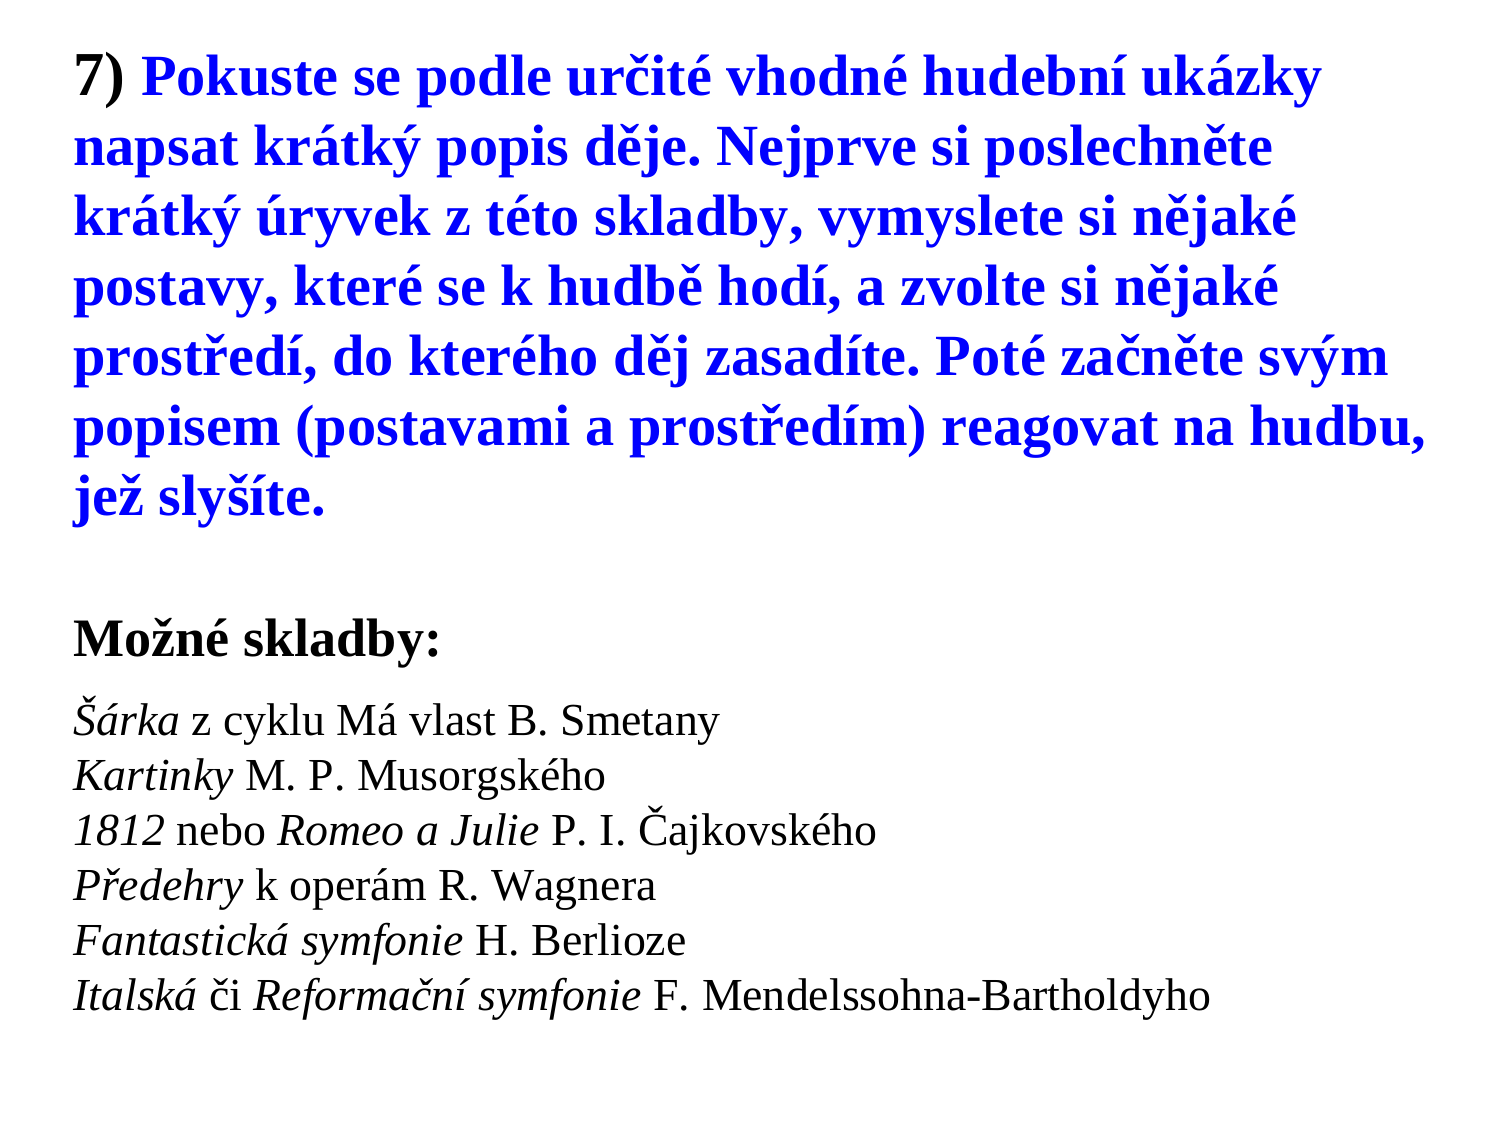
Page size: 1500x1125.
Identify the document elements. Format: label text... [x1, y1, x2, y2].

text_box 7) Pokuste se podle určité vhodné hudební ukázky napsat krátký popis děje. Nejprve si poslechněte krátký úryvek z této skladby, vymyslete si nějaké postavy, které se k hudbě hodí, a zvolte si nějaké prostředí, do kterého děj zasadíte. Poté začněte svým popisem (postavami a prostředím) reagovat na hudbu, jež slyšíte. Možné skladby: Šárka z cyklu Má vlast B. Smetany Kartinky M. P. Musorgského 1812 nebo Romeo a Julie P. I. Čajkovského Předehry k operám R. Wagnera Fantastická symfonie H. Berlioze Italská či Reformační symfonie F. Mendelssohna-Bartholdyho [58, 24, 1454, 1125]
